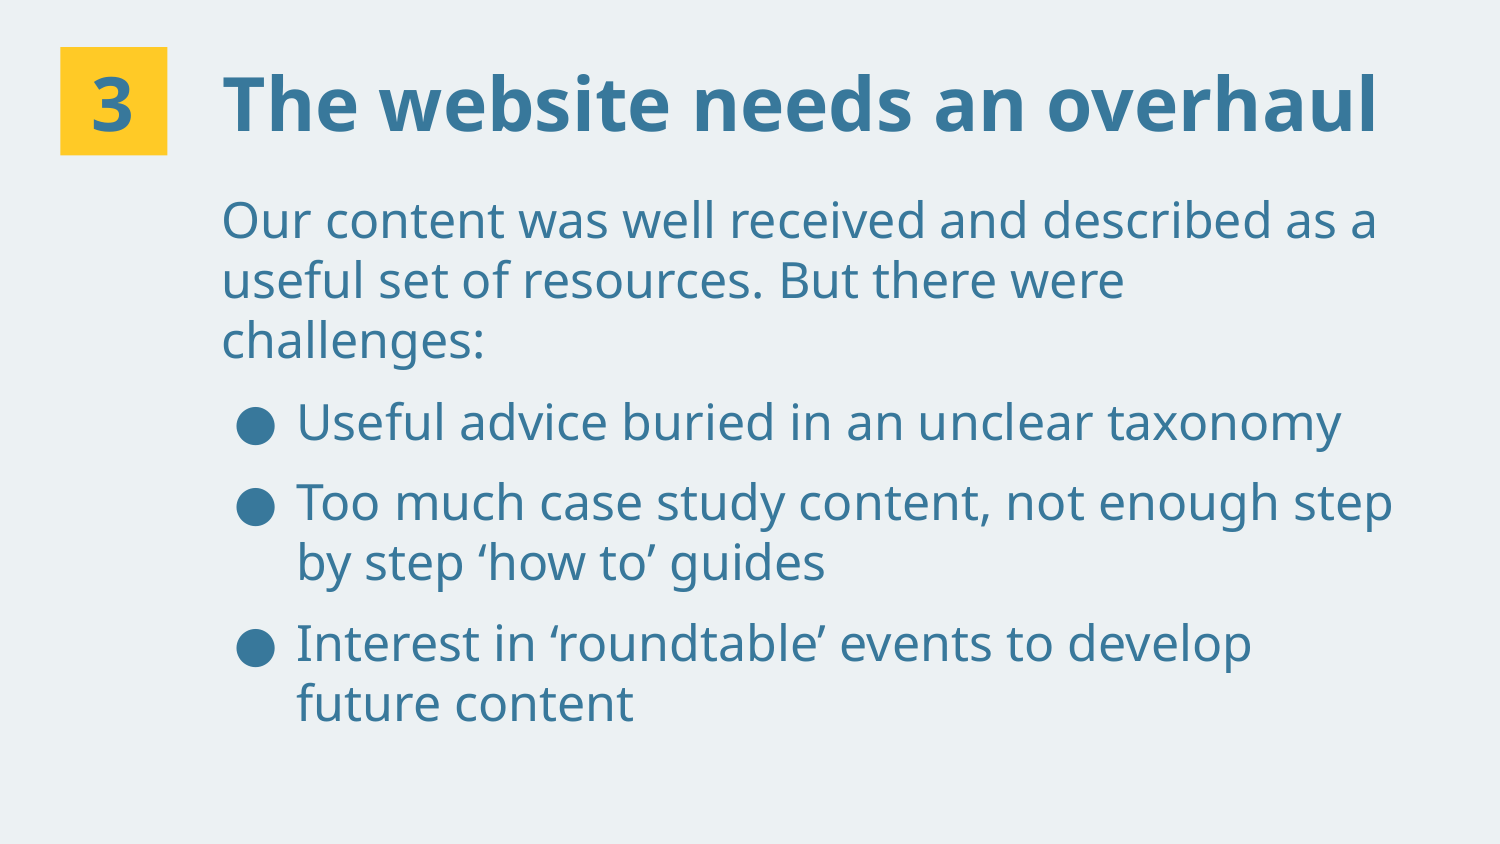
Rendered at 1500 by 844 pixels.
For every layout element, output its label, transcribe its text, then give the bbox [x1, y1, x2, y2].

title The website needs an overhaul [222, 47, 1403, 156]
subtitle Our content was well received and described as a useful set of resources. But there were challenges: Useful advice buried in an unclear taxonomy Too much case study content, not enough step by step ‘how to’ guides Interest in ‘roundtable’ events to develop future content [221, 189, 1402, 784]
title 3 [60, 47, 168, 156]
